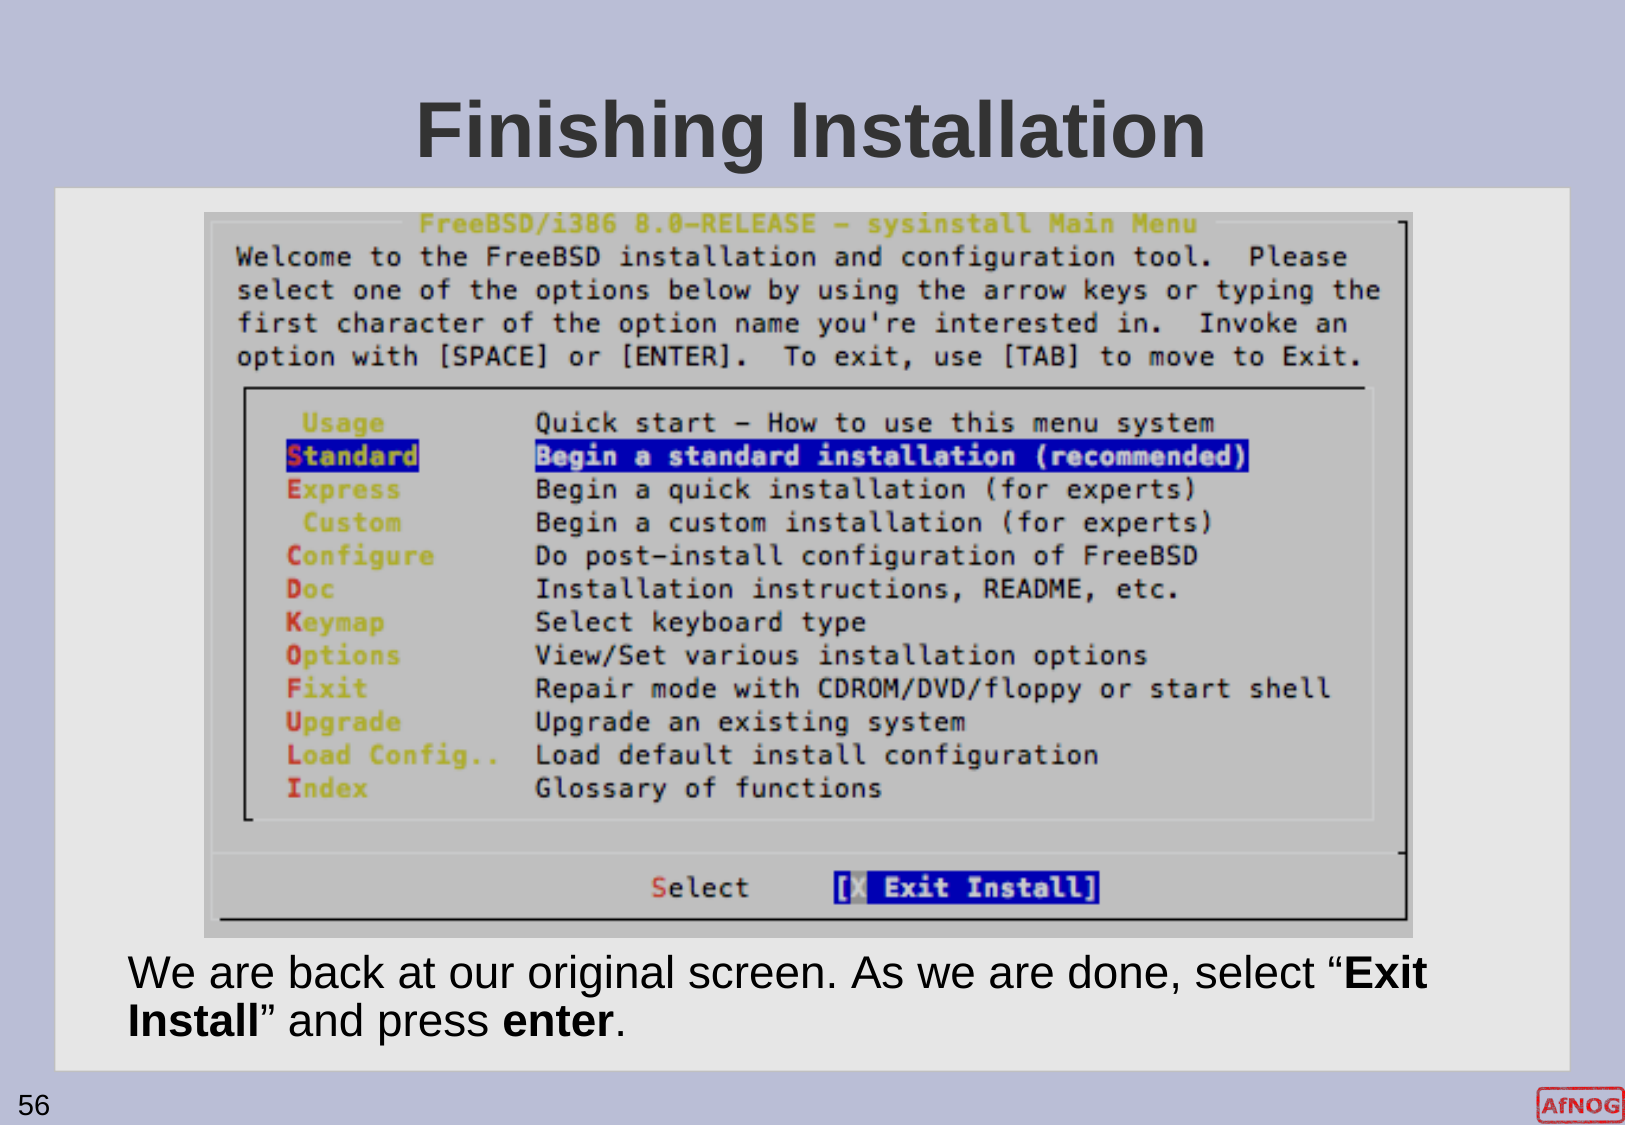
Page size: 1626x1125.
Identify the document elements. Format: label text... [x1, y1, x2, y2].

title Finishing Installation [54, 44, 1571, 215]
picture [1535, 1085, 1626, 1125]
picture [204, 212, 1413, 938]
text_box We are back at our original screen. As we are done, select “Exit Install” and press enter. [112, 939, 1501, 1055]
